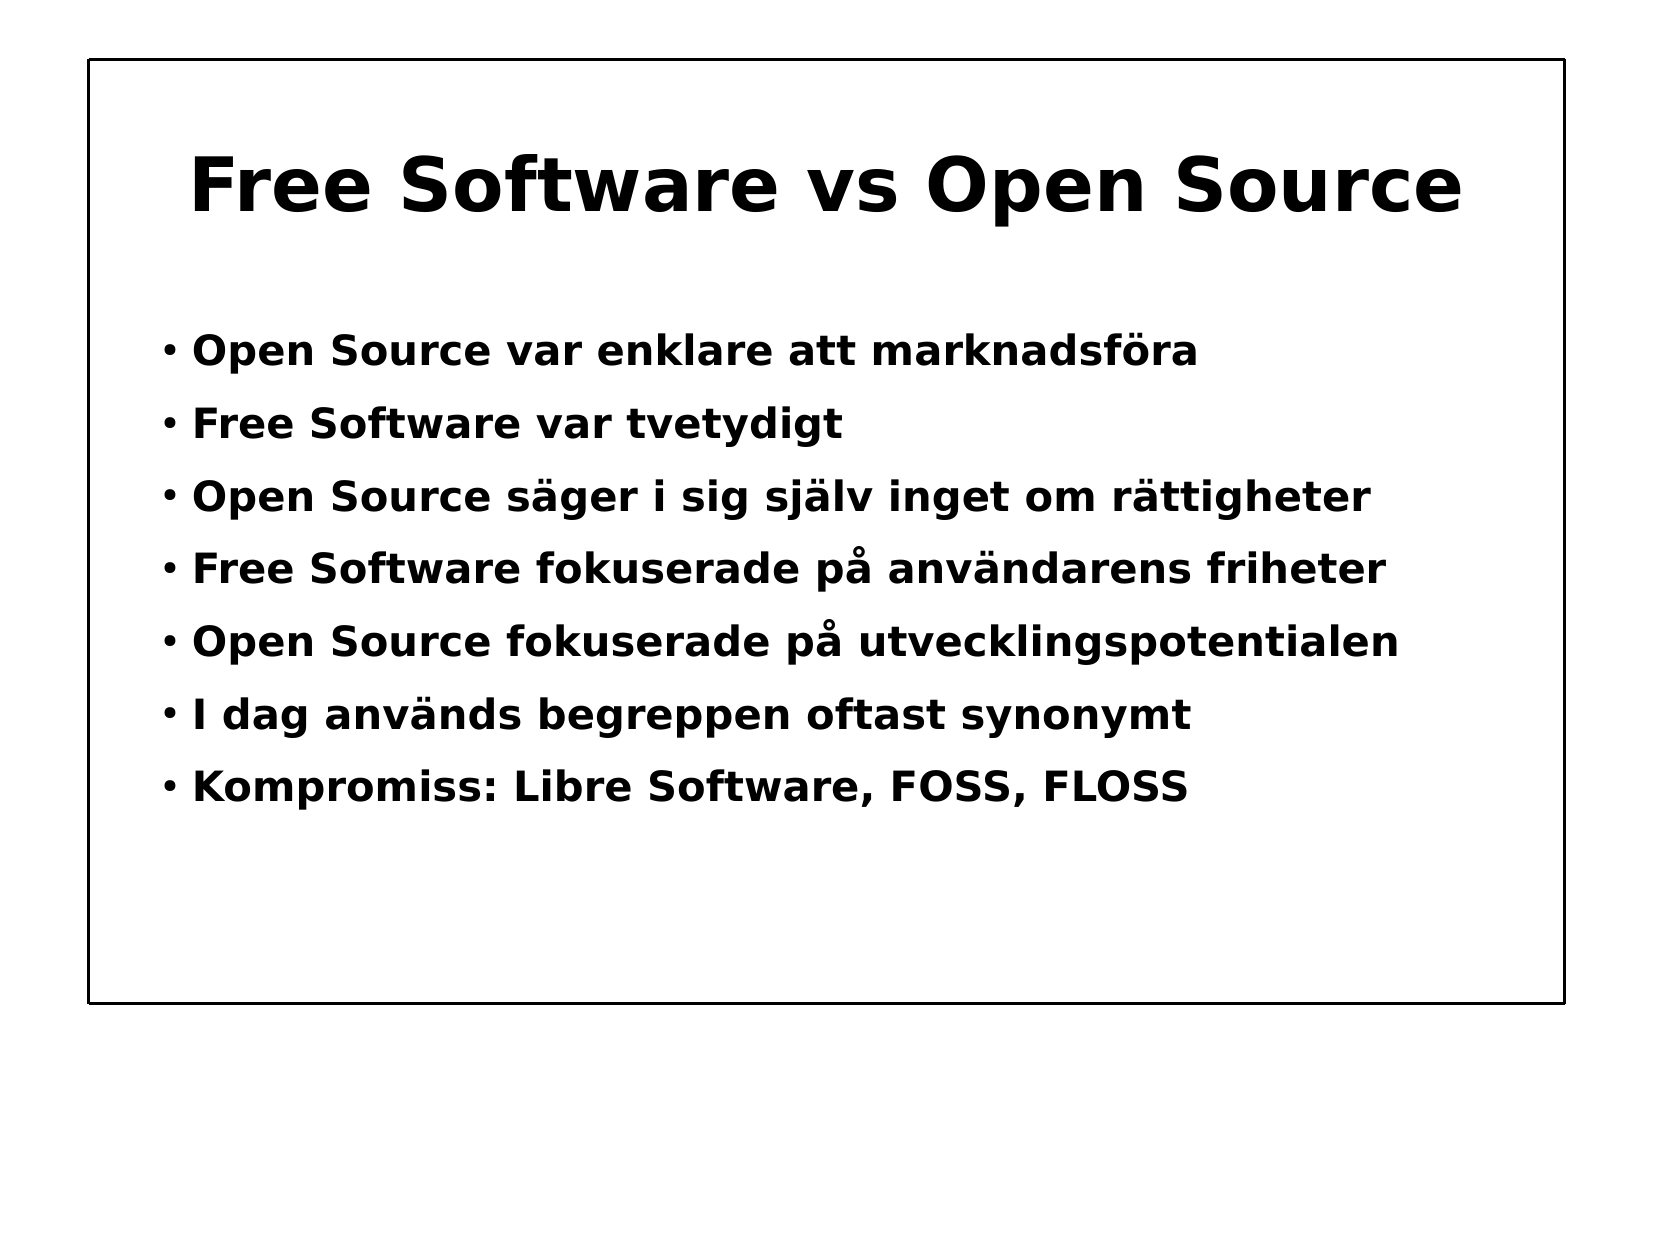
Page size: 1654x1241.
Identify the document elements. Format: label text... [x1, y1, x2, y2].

text_box Free Software vs Open Source [173, 134, 1481, 237]
text_box Open Source var enklare att marknadsföra Free Software var tvetydigt Open Source säger i sig själv inget om rättigheter Free Software fokuserade på användarens friheter Open Source fokuserade på utvecklingspotentialen I dag används begreppen oftast synonymt Kompromiss: Libre Software, FOSS, FLOSS [147, 295, 1506, 795]
text_box [88, 59, 1565, 1004]
